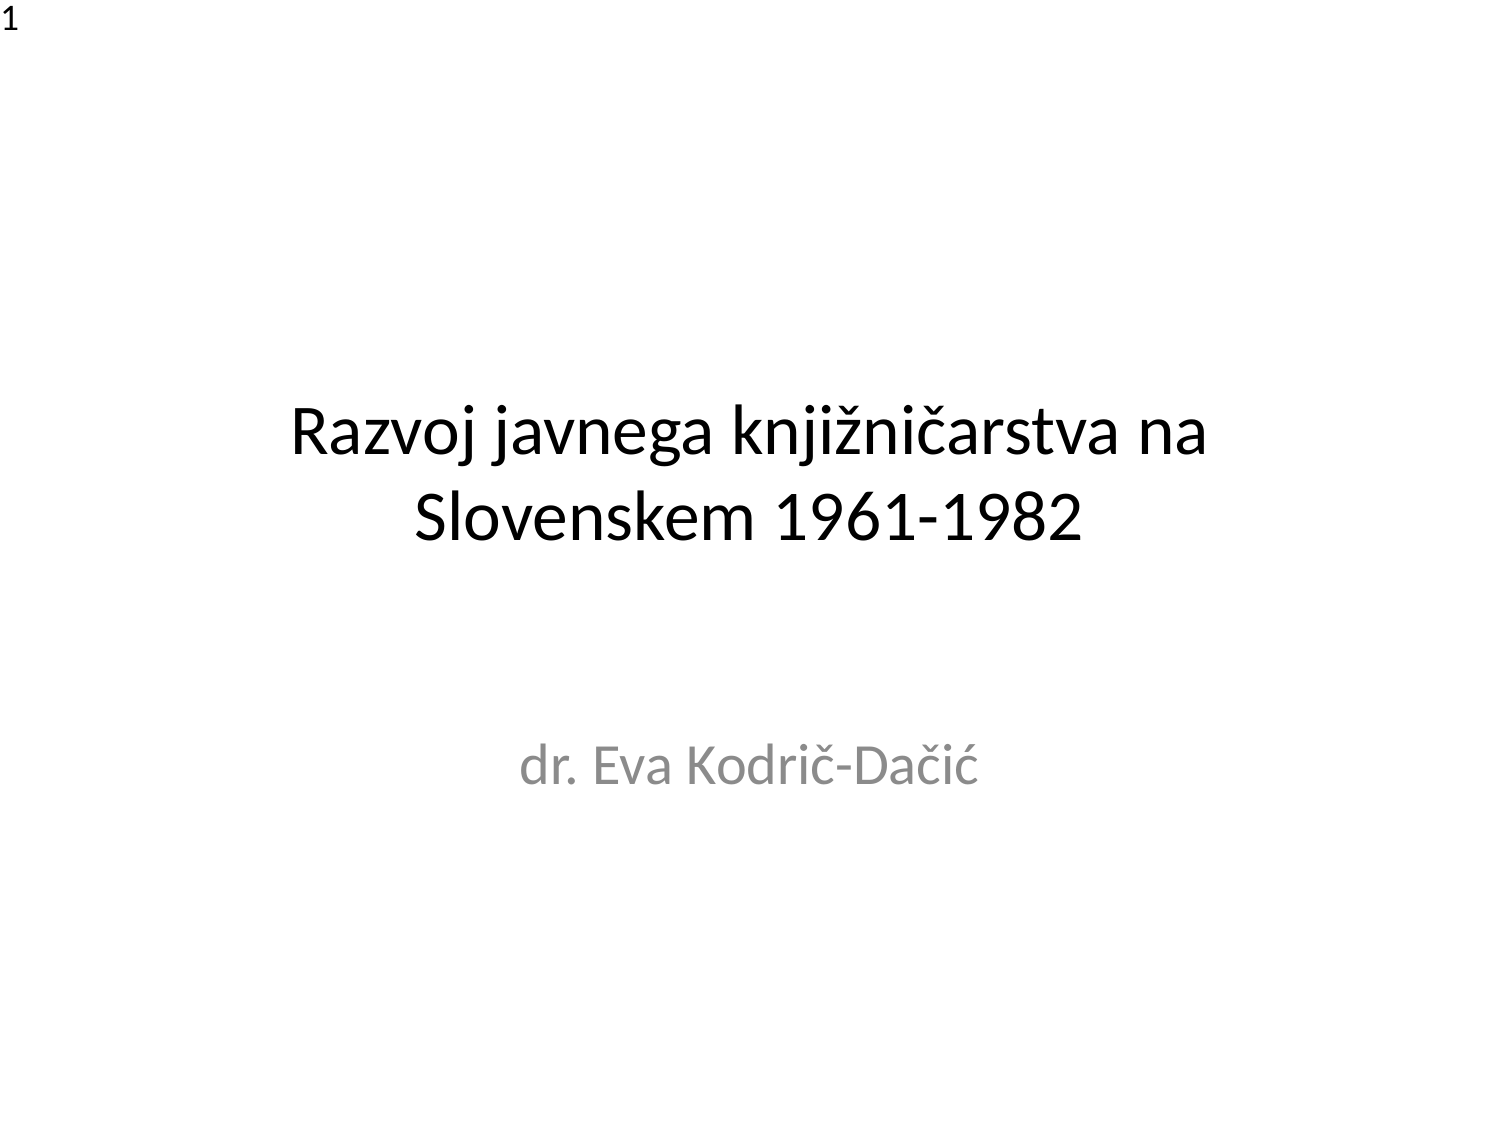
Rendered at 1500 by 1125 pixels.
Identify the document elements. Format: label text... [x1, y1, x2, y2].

subtitle dr. Eva Kodrič-Dačić [225, 637, 1275, 925]
title Razvoj javnega knjižničarstva na Slovenskem 1961-1982 [112, 375, 1388, 563]
